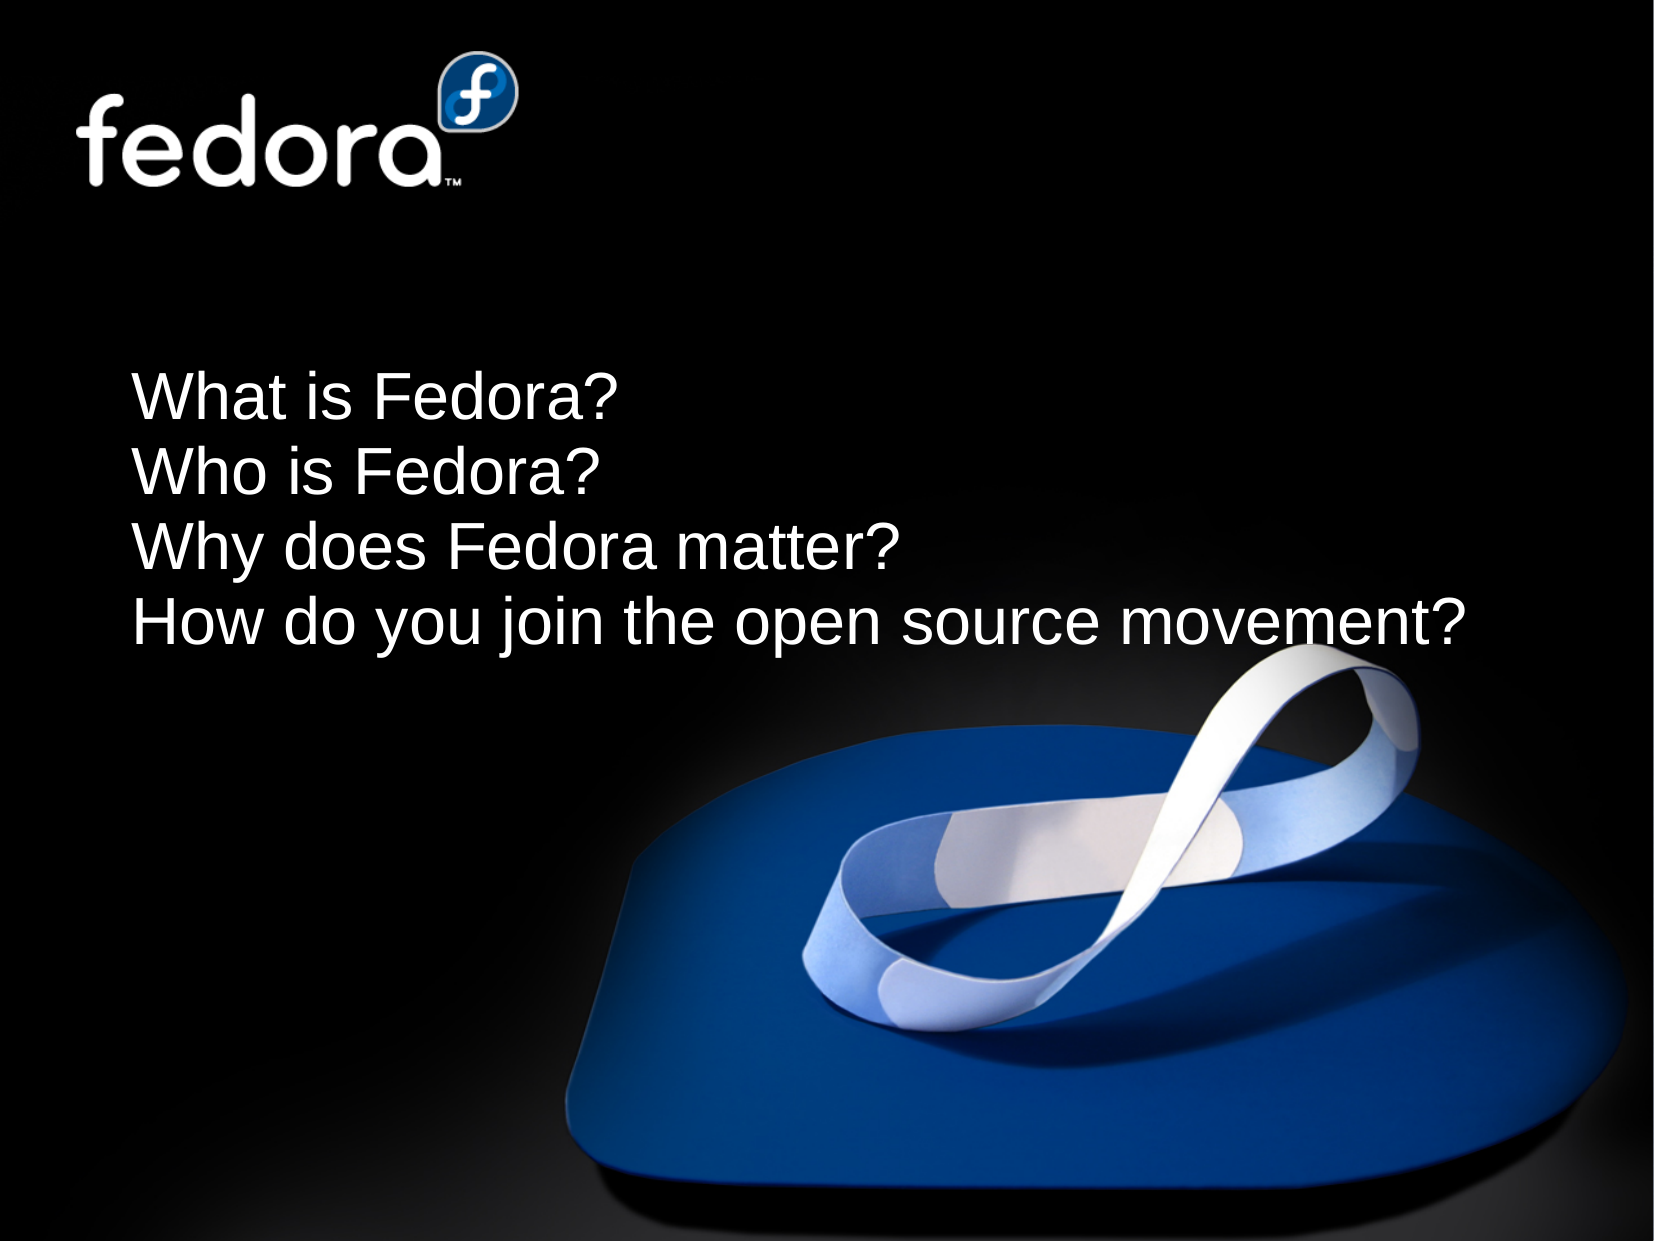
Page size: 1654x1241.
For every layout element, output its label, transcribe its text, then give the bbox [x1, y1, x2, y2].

picture [0, 0, 1654, 1241]
subtitle What is Fedora? Who is Fedora? Why does Fedora matter? How do you join the open source movement? [89, 79, 1578, 659]
